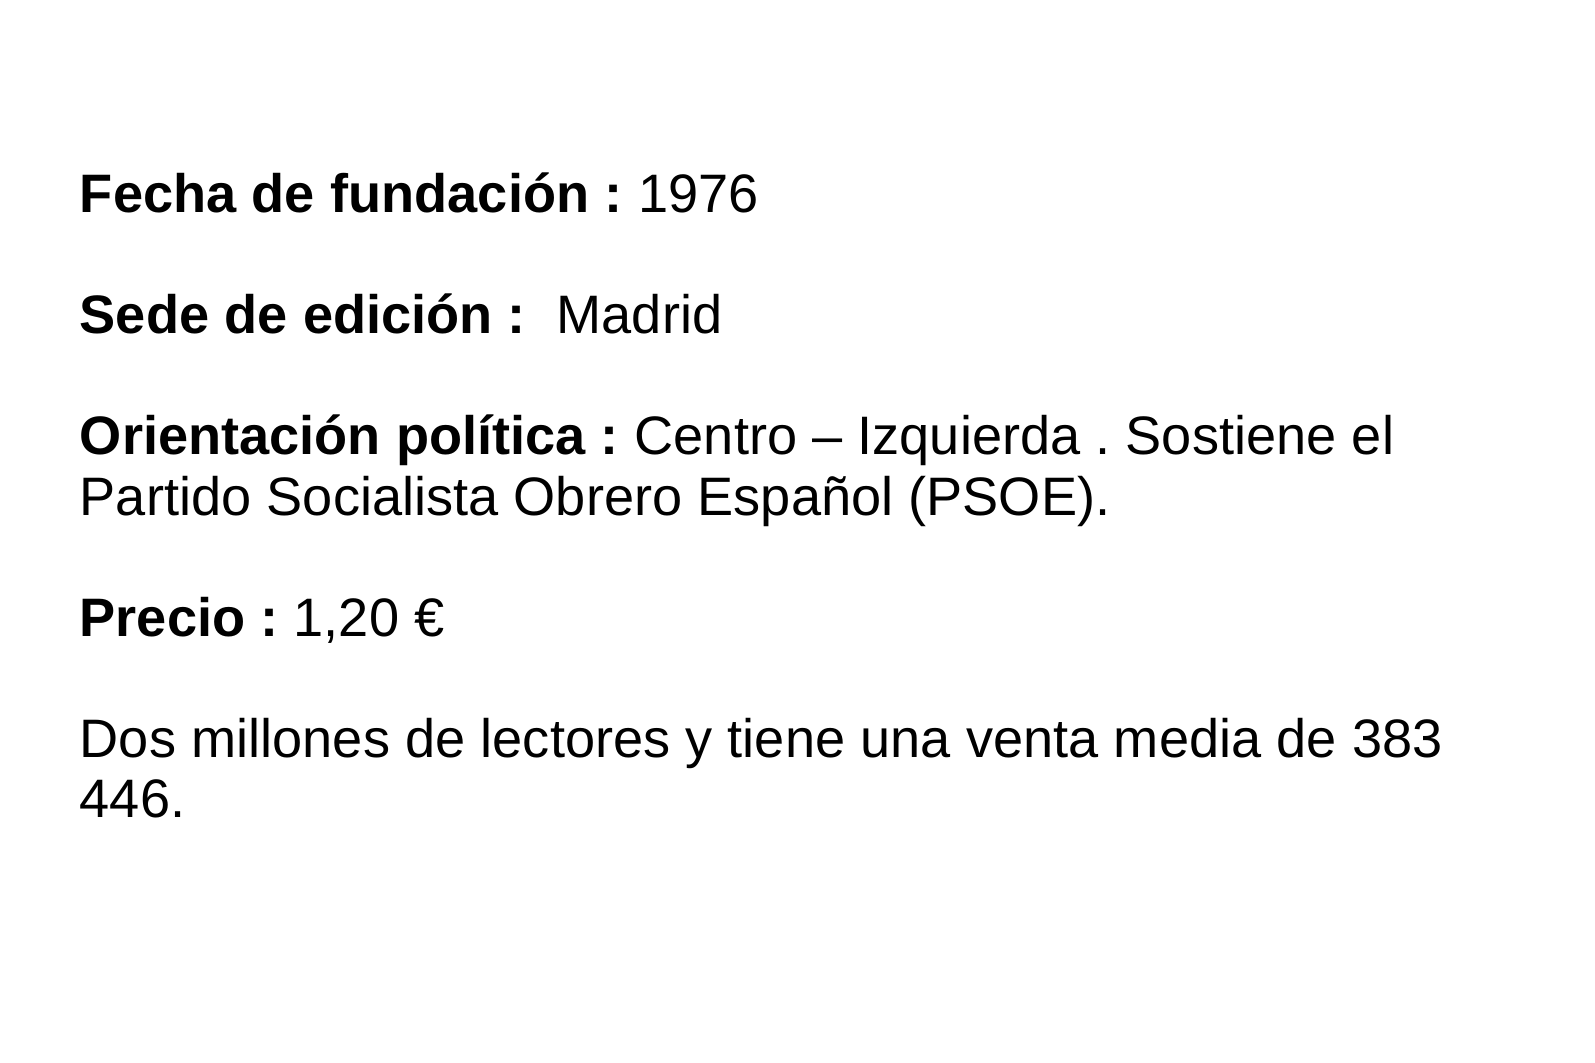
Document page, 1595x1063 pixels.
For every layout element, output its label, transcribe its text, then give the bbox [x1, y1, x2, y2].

subtitle Fecha de fundación : 1976 Sede de edición : Madrid Orientación política : Centro – Izquierda . Sostiene el Partido Socialista Obrero Español (PSOE). Precio : 1,20 € Dos millones de lectores y tiene una venta media de 383 446. [79, 42, 1515, 951]
